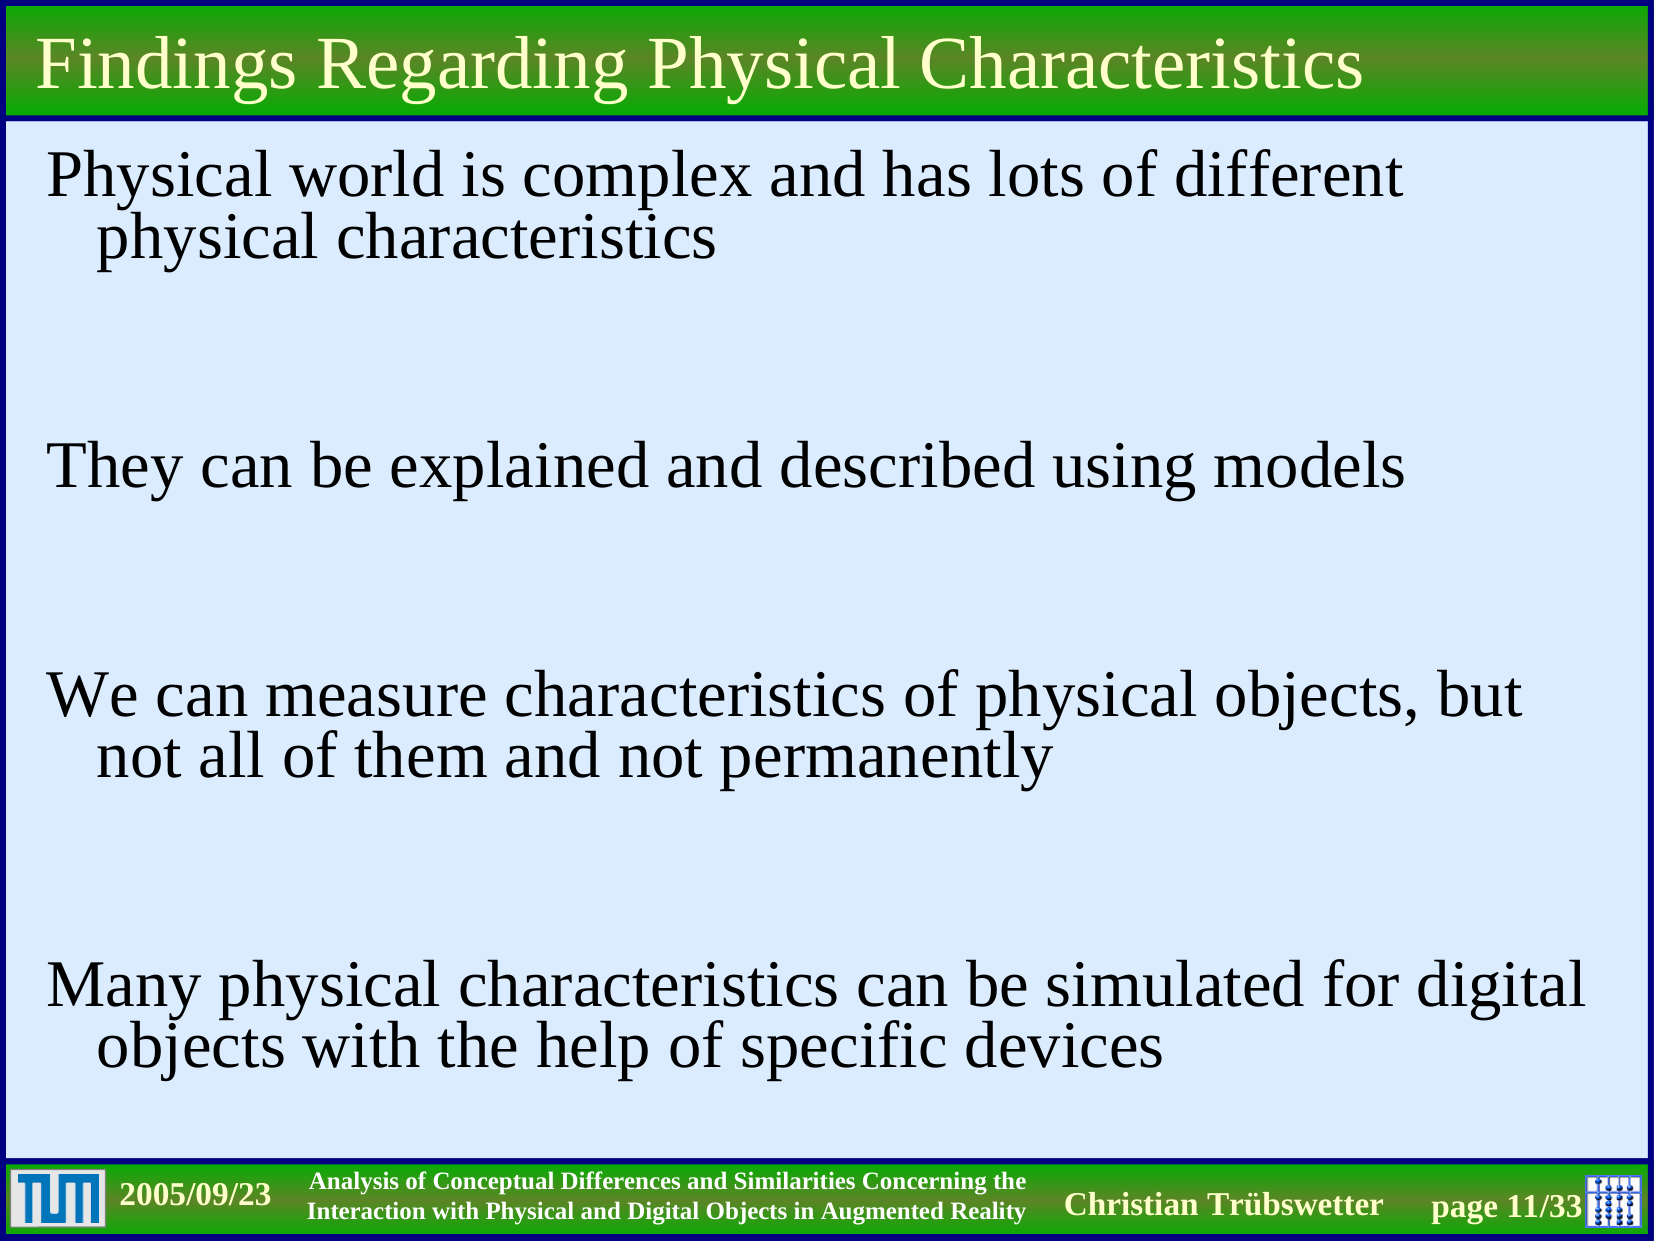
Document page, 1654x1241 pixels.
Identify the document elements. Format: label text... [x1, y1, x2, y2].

title Findings Regarding Physical Characteristics [35, 0, 1628, 176]
list Physical world is complex and has lots of different physical characteristics They can be explained and described using models We can measure characteristics of physical objects, but not all of them and not permanently Many physical characteristics can be simulated for digital objects with the help of specific devices [29, 147, 1622, 1140]
picture [18, 1174, 99, 1223]
picture [1585, 1175, 1642, 1228]
